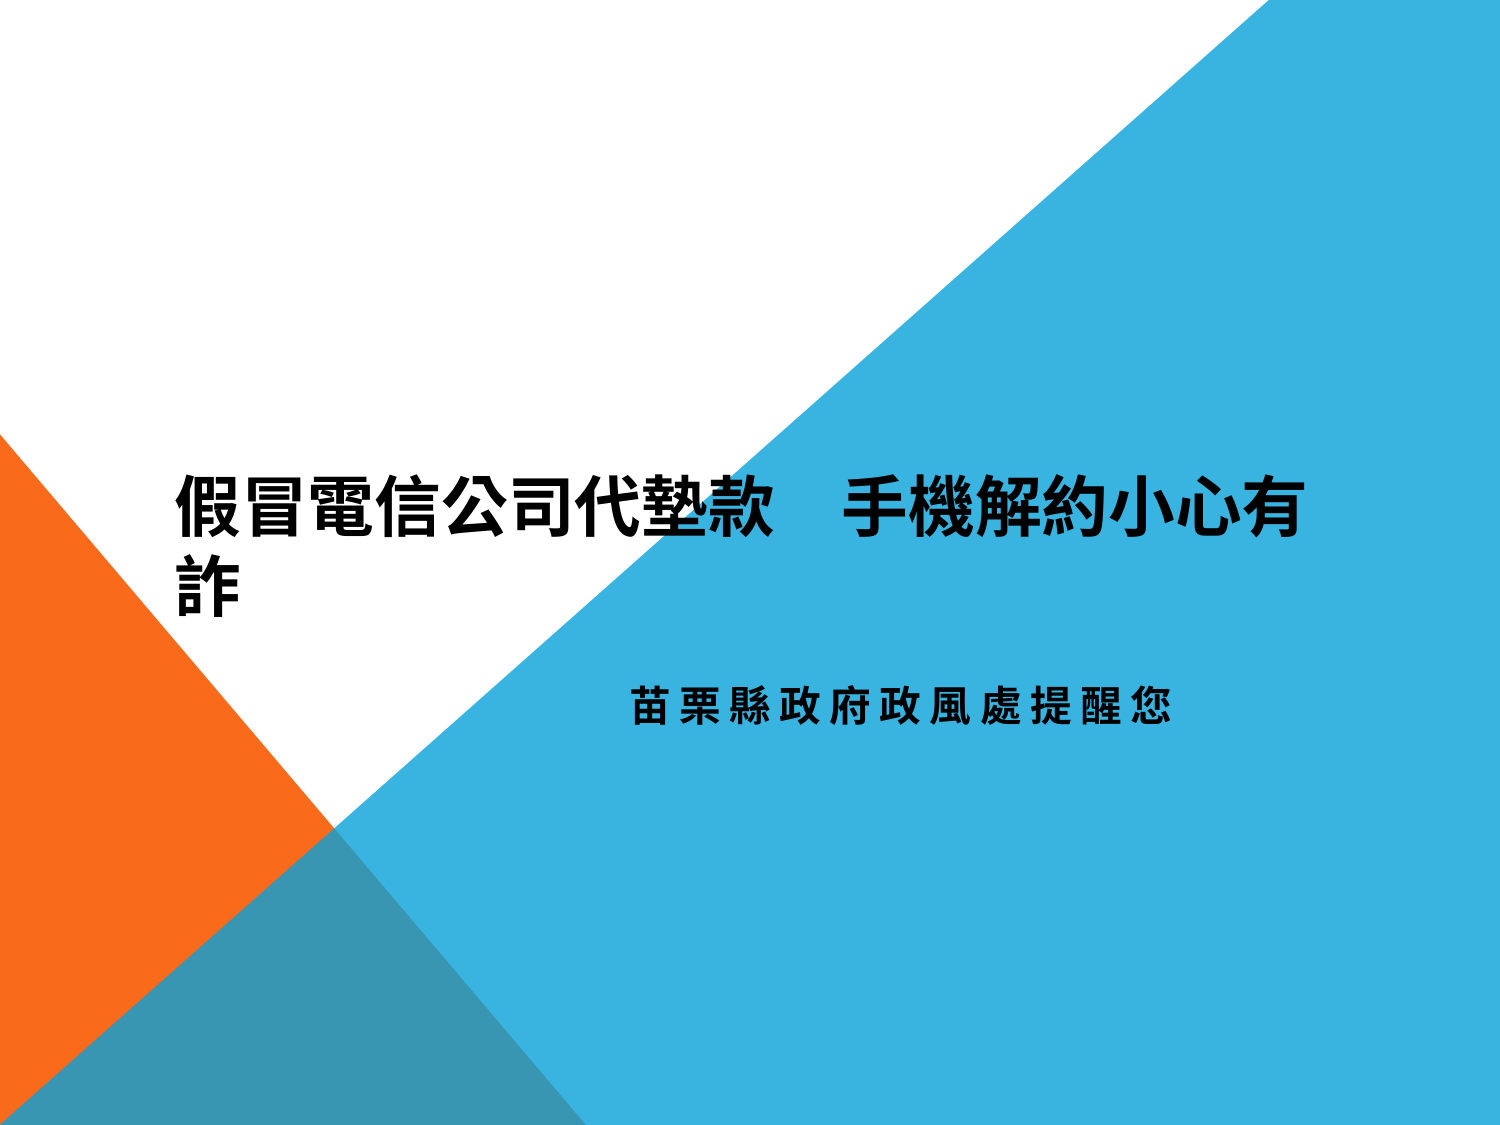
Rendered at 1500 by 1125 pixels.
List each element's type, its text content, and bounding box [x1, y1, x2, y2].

subtitle 苗栗縣政府政風處提醒您 [159, 626, 1188, 768]
title 假冒電信公司代墊款 手機解約小心有詐 [159, 385, 1327, 627]
